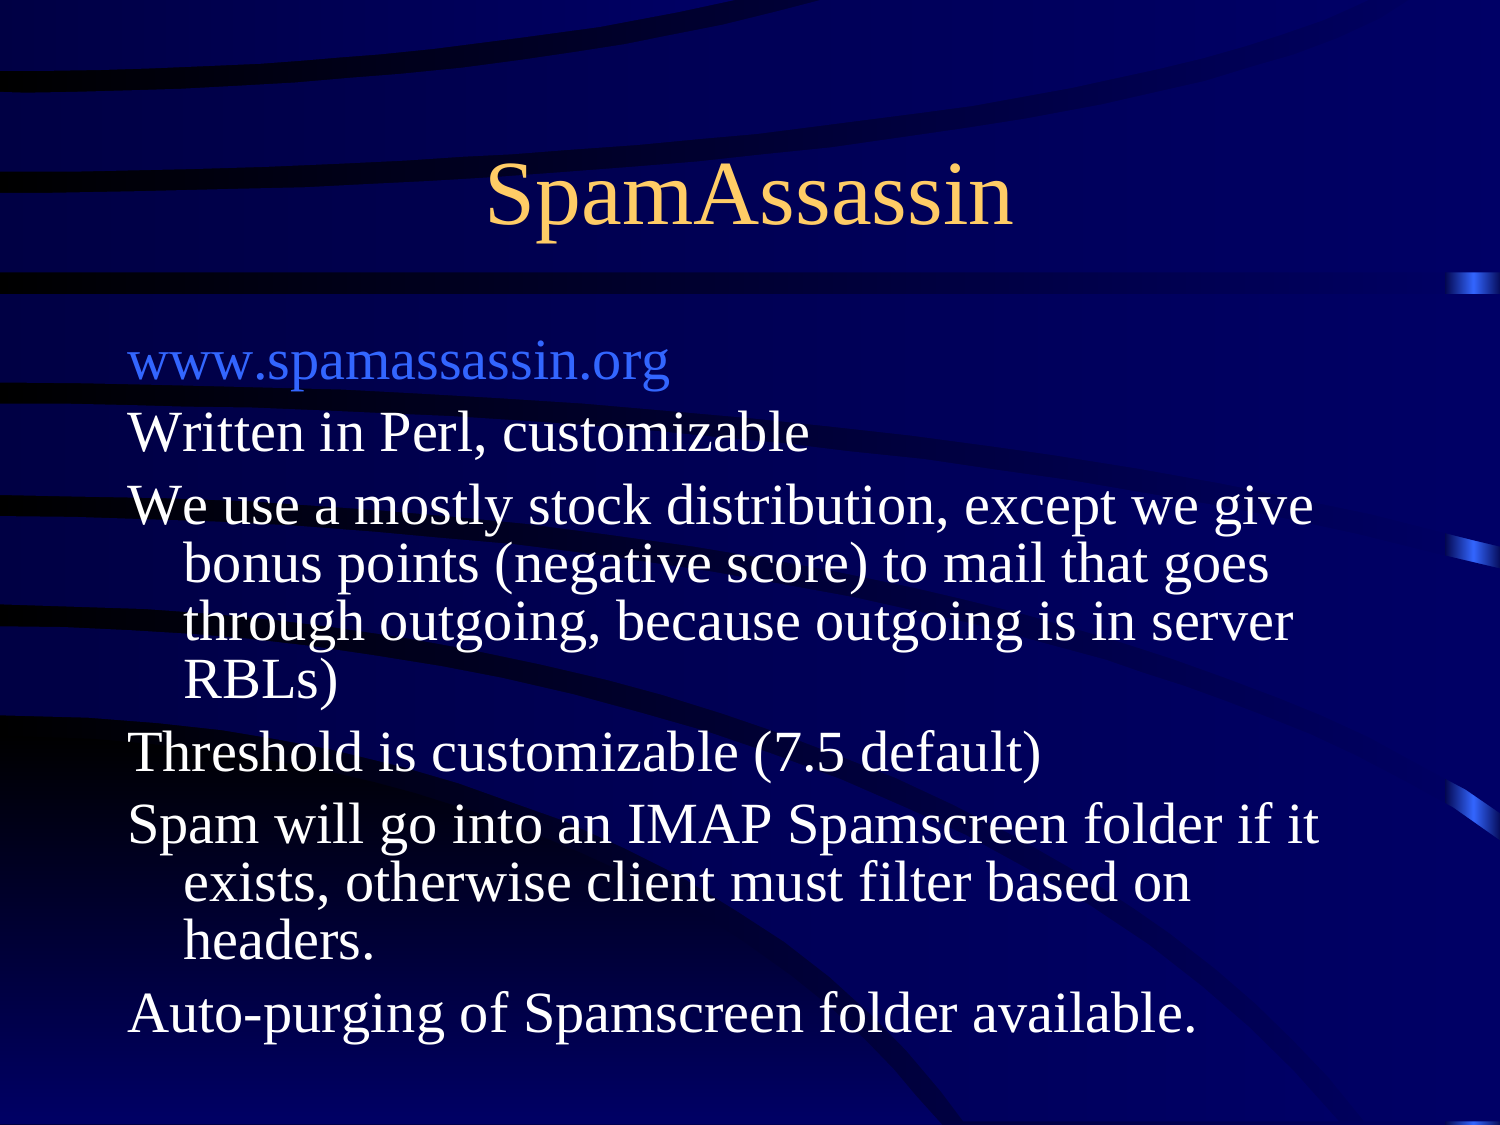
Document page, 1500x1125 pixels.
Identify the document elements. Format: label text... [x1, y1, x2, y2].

title SpamAssassin [112, 99, 1388, 288]
list www.spamassassin.org Written in Perl, customizable We use a mostly stock distribution, except we give bonus points (negative score) to mail that goes through outgoing, because outgoing is in server RBLs) Threshold is customizable (7.5 default) Spam will go into an IMAP Spamscreen folder if it exists, otherwise client must filter based on headers. Auto-purging of Spamscreen folder available. [112, 324, 1388, 1059]
